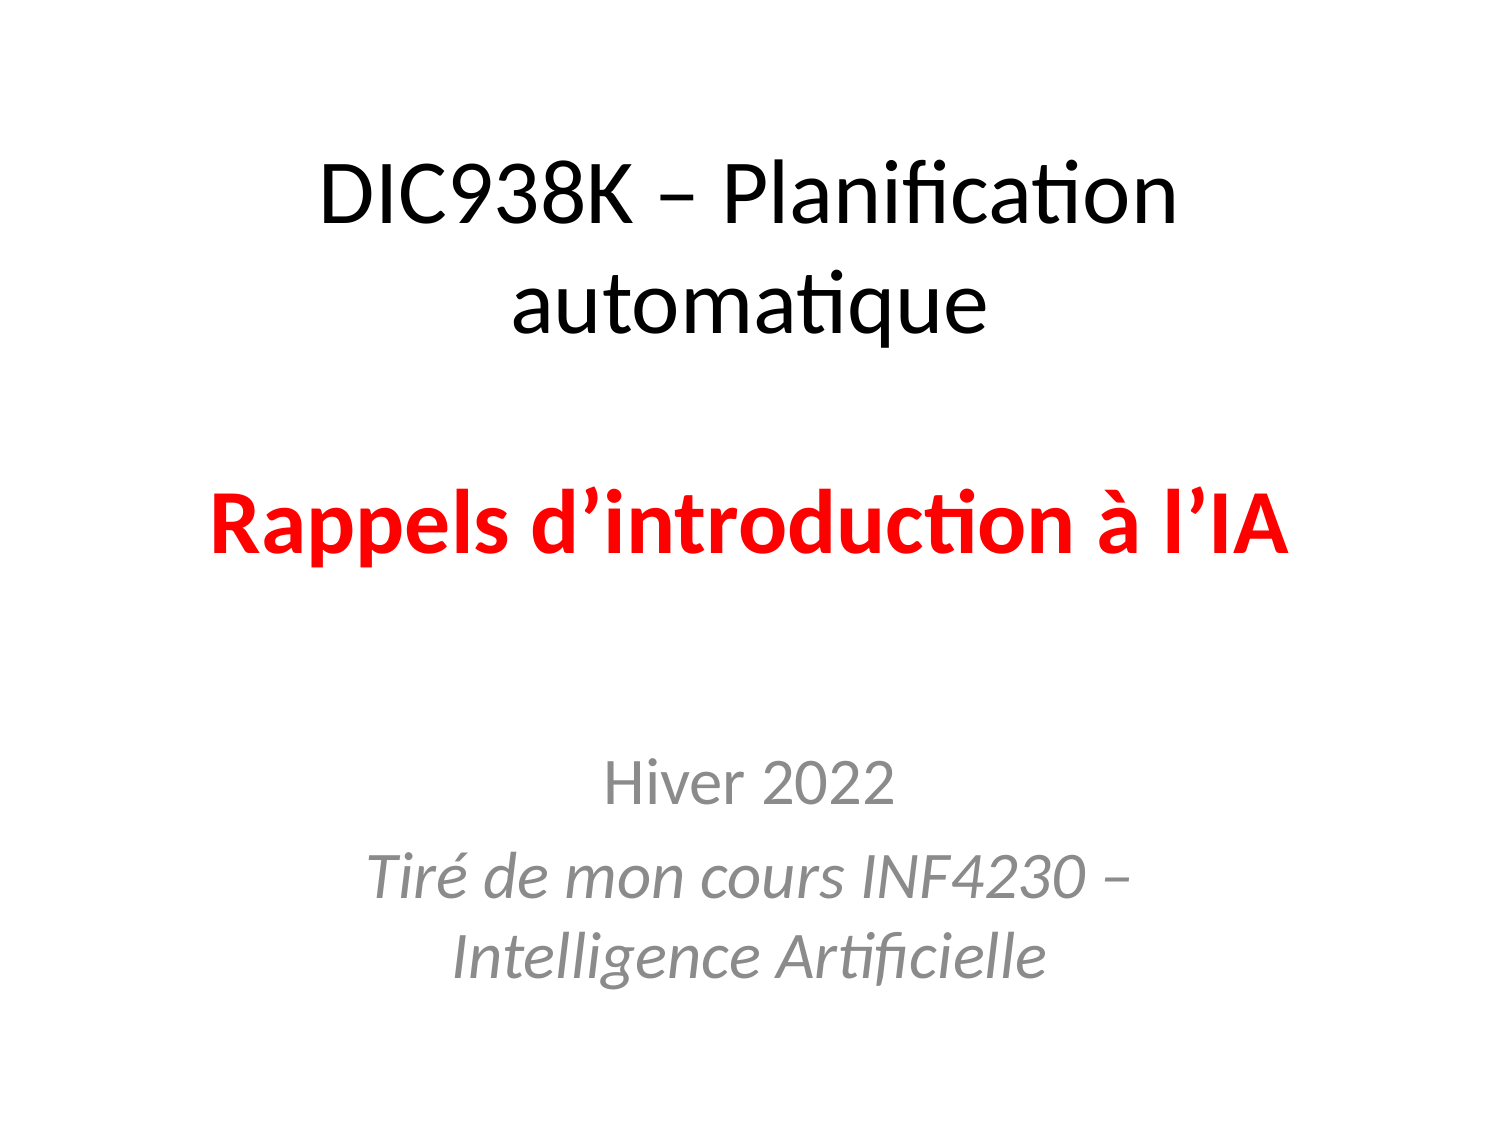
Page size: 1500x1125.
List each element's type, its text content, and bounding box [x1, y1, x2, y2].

title DIC938K – Planification automatique Rappels d’introduction à l’IA [112, 113, 1388, 591]
subtitle Hiver 2022 Tiré de mon cours INF4230 – Intelligence Artificielle [225, 637, 1275, 925]
